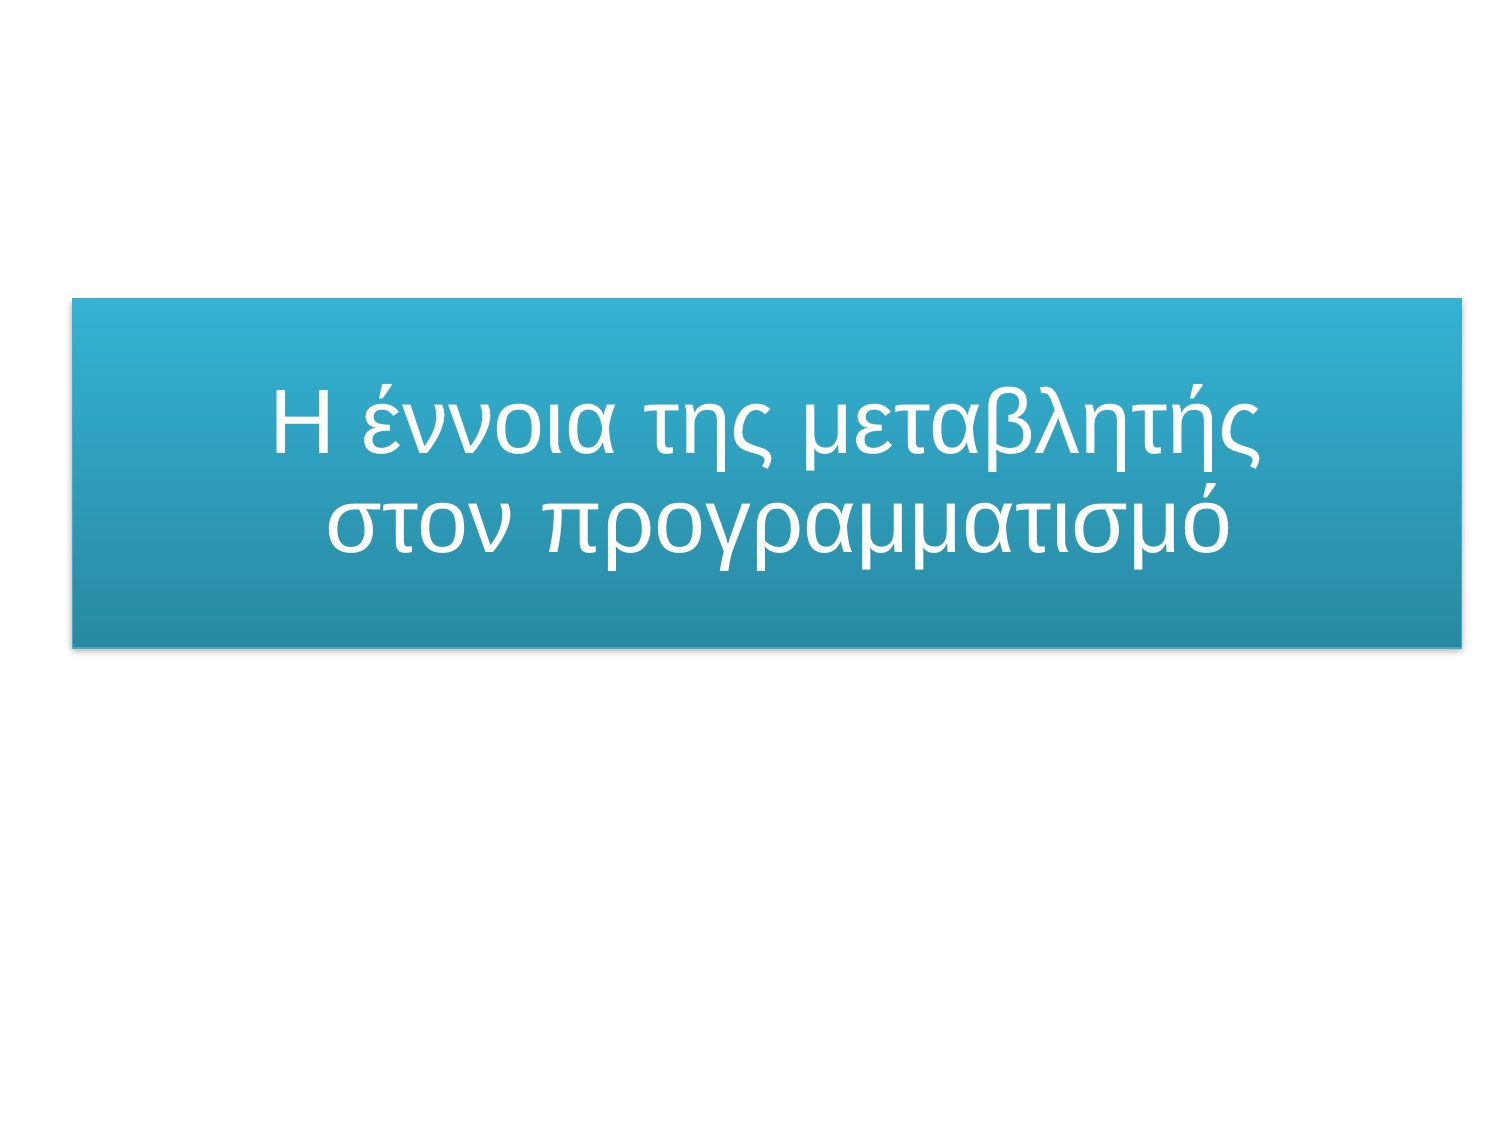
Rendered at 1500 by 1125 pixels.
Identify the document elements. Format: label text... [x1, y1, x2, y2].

title Η έννοια της μεταβλητής στον προγραμματισμό [72, 298, 1462, 648]
